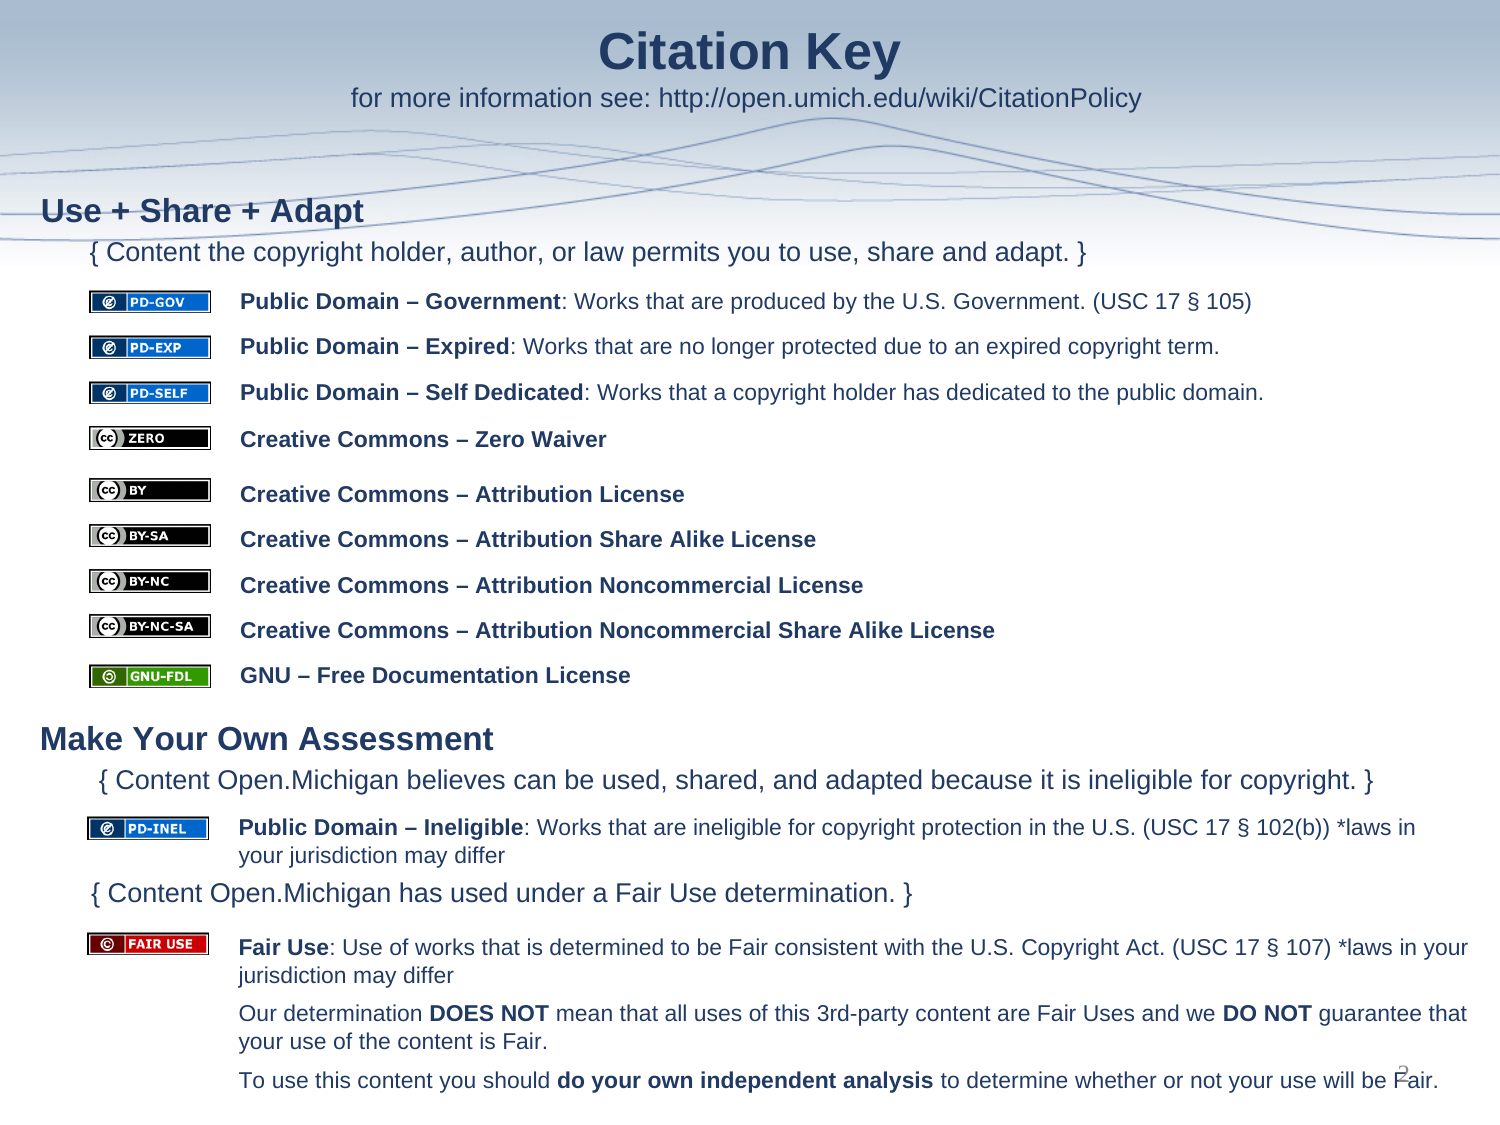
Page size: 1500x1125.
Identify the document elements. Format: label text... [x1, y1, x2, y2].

text_box Creative Commons – Attribution Noncommercial License [225, 562, 1430, 606]
text_box Public Domain – Ineligible: Works that are ineligible for copyright protection in the U.S. (USC 17 § 102(b)) *laws in your jurisdiction may differ [223, 805, 1442, 876]
text_box { Content Open.Michigan has used under a Fair Use determination. } [76, 868, 1347, 917]
text_box Creative Commons – Attribution Noncommercial Share Alike License [225, 607, 1500, 651]
text_box <number> [1074, 1042, 1426, 1103]
text_box Make Your Own Assessment [25, 709, 510, 805]
picture [89, 426, 211, 450]
picture [89, 381, 211, 404]
picture [87, 932, 209, 955]
picture [89, 614, 211, 638]
text_box Public Domain – Self Dedicated: Works that a copyright holder has dedicated to the public domain. [225, 369, 1329, 413]
picture [89, 569, 211, 593]
text_box { Content the copyright holder, author, or law permits you to use, share and adapt. } [74, 226, 1101, 275]
picture [89, 290, 211, 313]
picture [89, 335, 211, 359]
text_box Creative Commons – Zero Waiver [225, 416, 1190, 460]
text_box Use + Share + Adapt [26, 181, 380, 277]
picture [0, 0, 1500, 266]
text_box Creative Commons – Attribution Share Alike License [225, 517, 1337, 561]
text_box Public Domain – Government: Works that are produced by the U.S. Government. (USC 17 § 105) [225, 278, 1347, 322]
text_box Fair Use: Use of works that is determined to be Fair consistent with the U.S. Copyright Act. (USC 17 § 107) *laws in your jurisdiction may differ Our determination DOES NOT mean that all uses of this 3rd-party content are Fair Uses and we DO NOT guarantee that your use of the content is Fair. To use this content you should do your own independent analysis to determine whether or not your use will be Fair. [223, 924, 1500, 1101]
text_box Public Domain – Expired: Works that are no longer protected due to an expired copyright term. [225, 324, 1258, 368]
text_box Citation Key for more information see: http://open.umich.edu/wiki/CitationPolicy [74, 11, 1425, 121]
picture [89, 524, 211, 547]
text_box GNU – Free Documentation License [225, 653, 1190, 697]
picture [87, 816, 209, 840]
text_box Creative Commons – Attribution License [225, 471, 1190, 515]
picture [89, 478, 211, 502]
picture [89, 664, 211, 688]
text_box { Content Open.Michigan believes can be used, shared, and adapted because it is ineligible for copyright. } [84, 755, 1388, 804]
